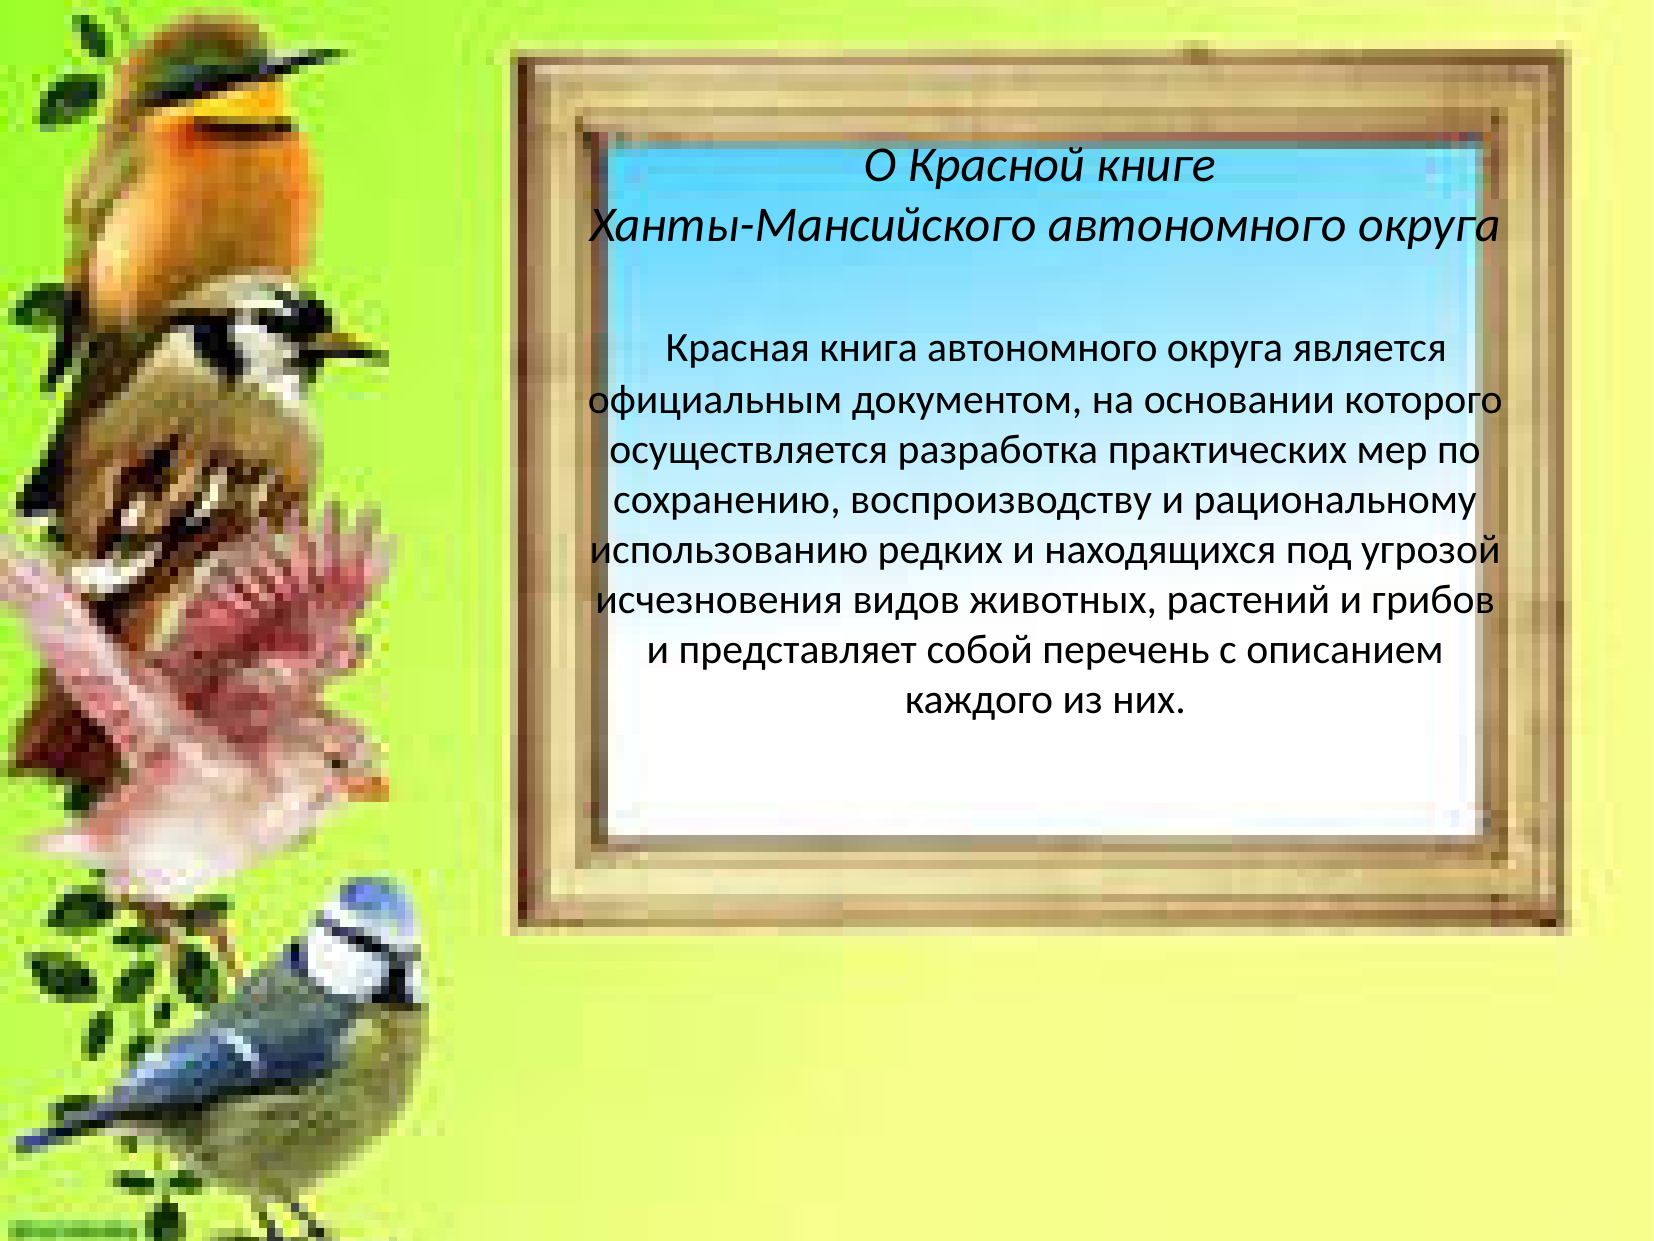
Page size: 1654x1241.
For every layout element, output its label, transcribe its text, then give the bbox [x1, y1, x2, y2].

text_box О Красной книге Ханты-Мансийского автономного округа Красная книга автономного округа является официальным документом, на основании которого осуществляется разработка практических мер по сохранению, воспроизводству и рациональному использованию редких и находящихся под угрозой исчезновения видов животных, растений и грибов и представляет собой перечень с описанием каждого из них. [566, 123, 1524, 857]
picture [0, 0, 1654, 1241]
